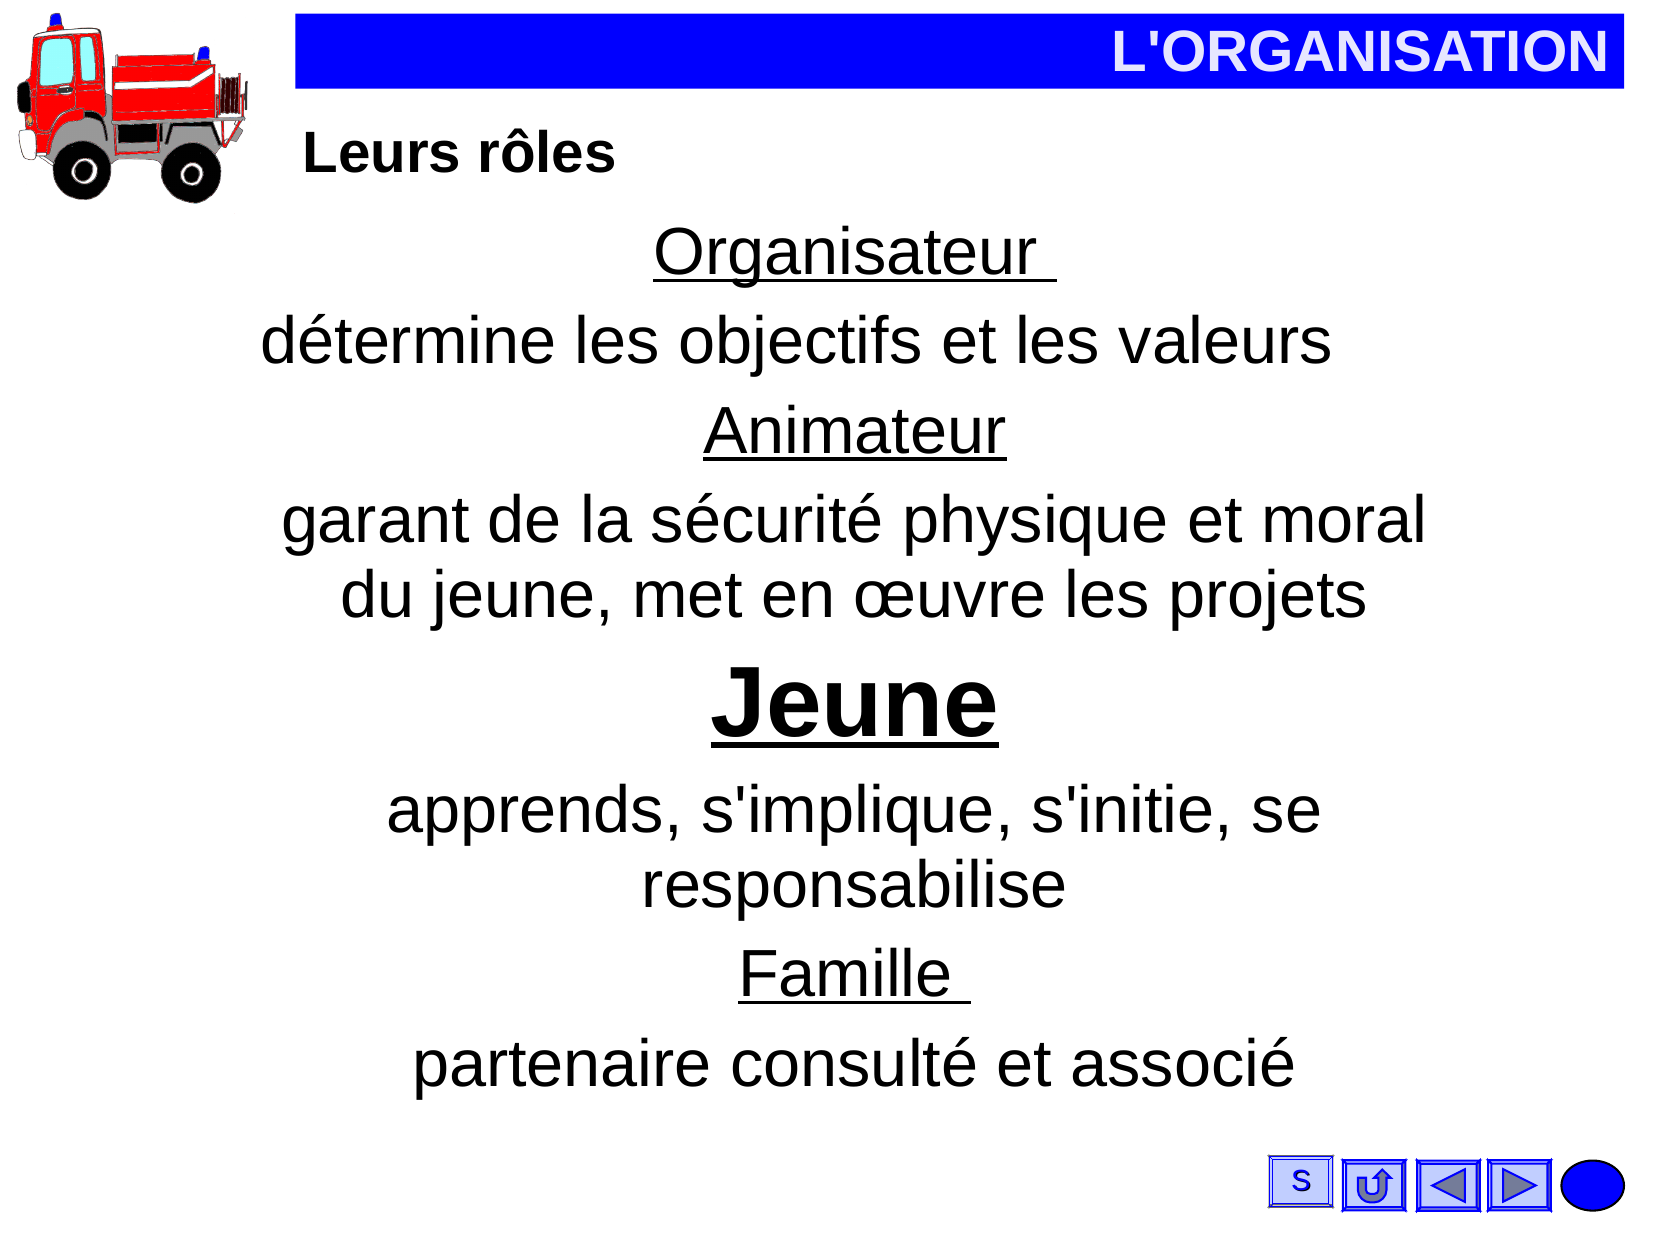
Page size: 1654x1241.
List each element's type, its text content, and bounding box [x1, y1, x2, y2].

list Organisateur détermine les objectifs et les valeurs Animateur garant de la sécurité physique et moral du jeune, met en œuvre les projets Jeune apprends, s'implique, s'initie, se responsabilise Famille partenaire consulté et associé [189, 206, 1465, 1155]
picture [8, 8, 257, 216]
text_box L'ORGANISATION [295, 13, 1625, 89]
text_box [1561, 1160, 1625, 1211]
text_box Leurs rôles [287, 112, 633, 193]
